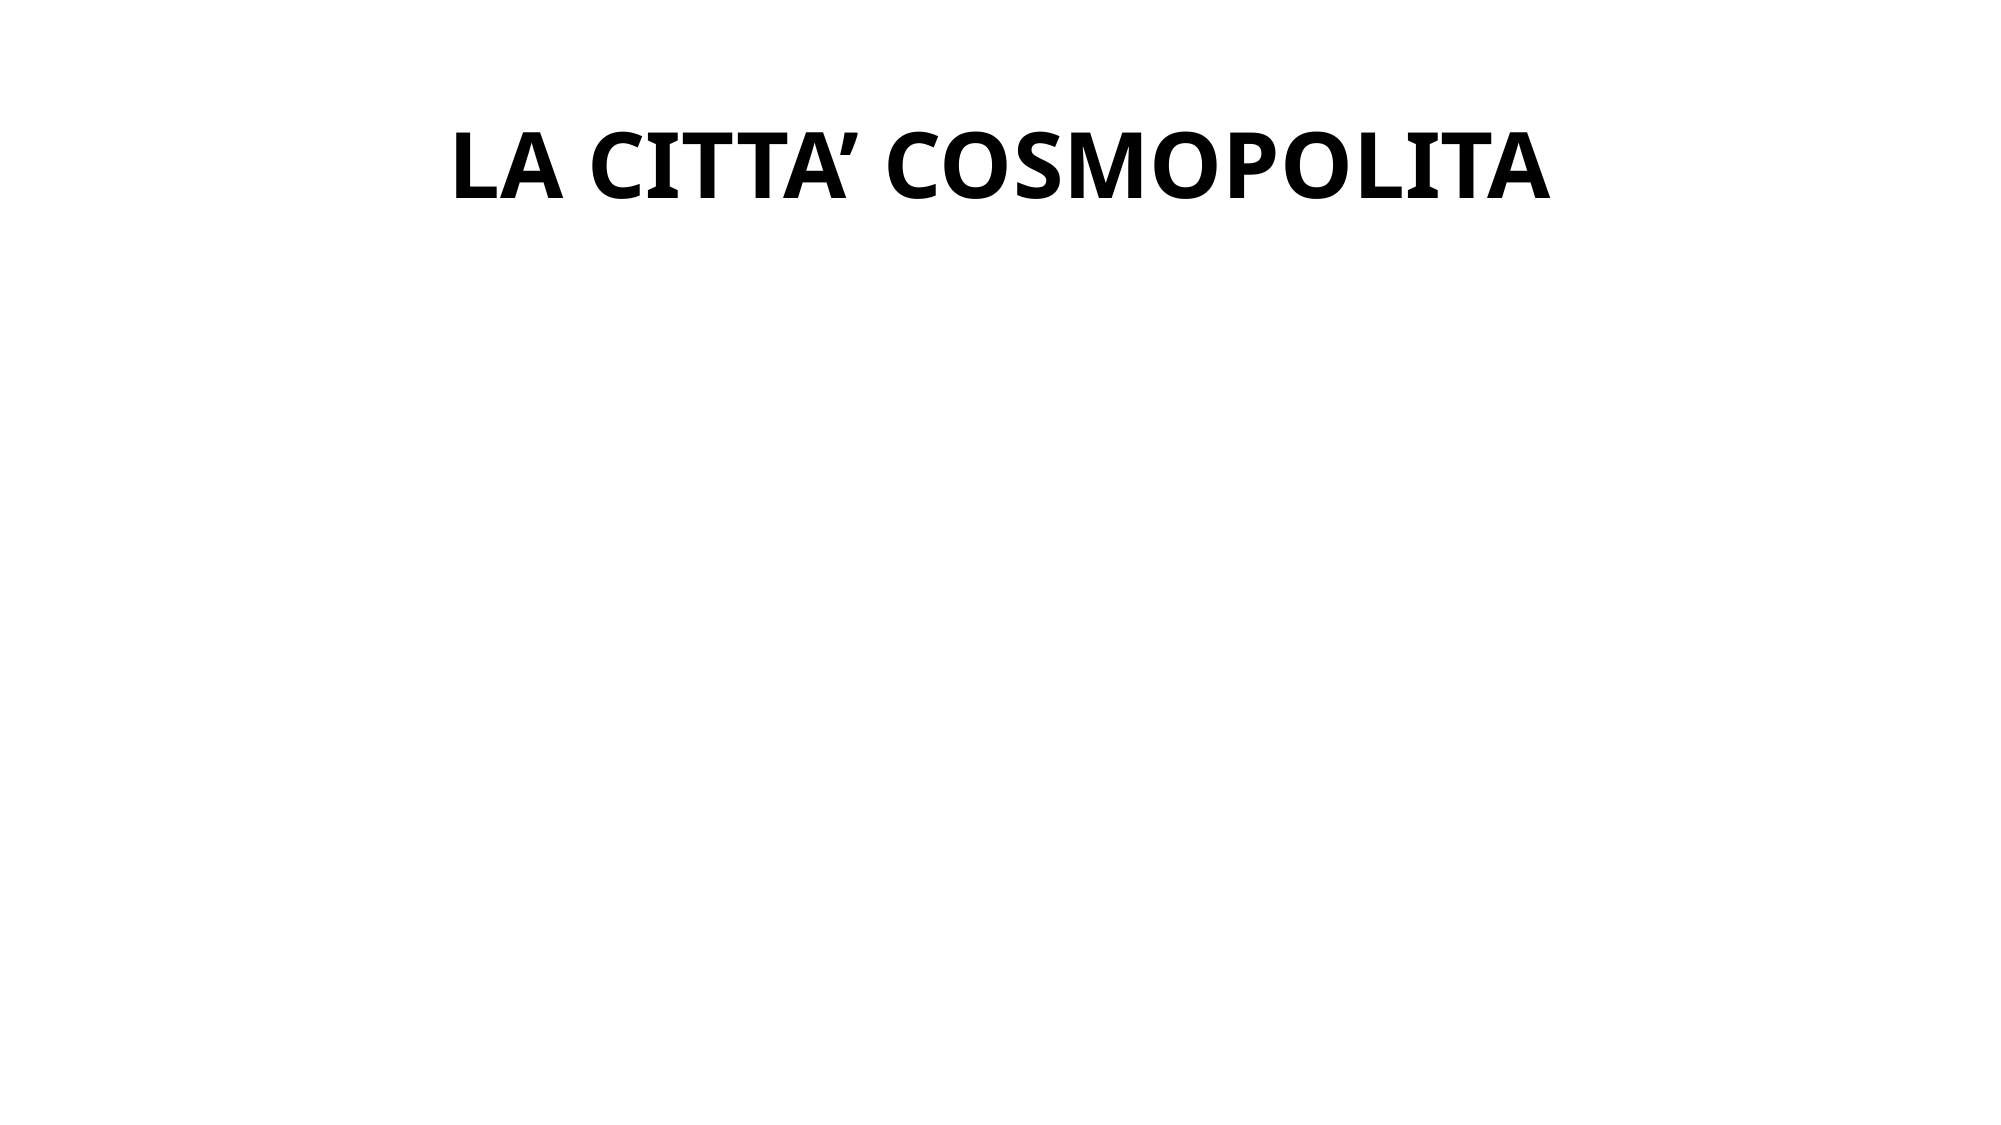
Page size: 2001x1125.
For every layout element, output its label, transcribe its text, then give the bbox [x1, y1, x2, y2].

title LA CITTA’ COSMOPOLITA [137, 59, 1863, 278]
